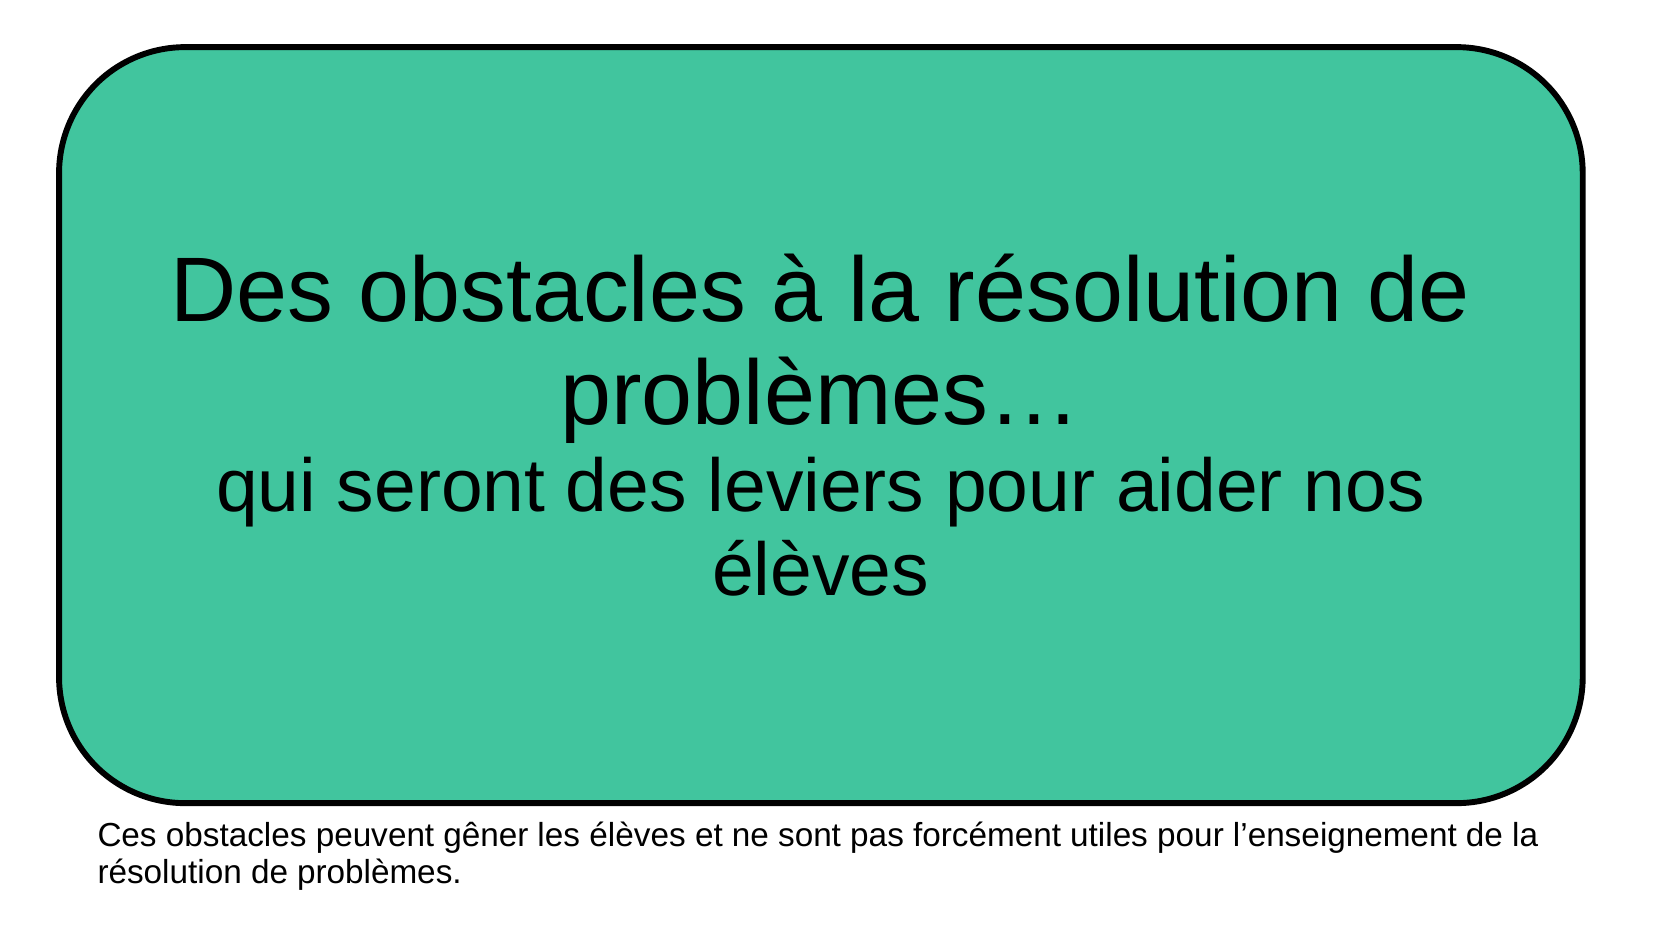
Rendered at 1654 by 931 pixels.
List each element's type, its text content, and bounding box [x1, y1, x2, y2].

text_box Des obstacles à la résolution de problèmes… qui seront des leviers pour aider nos élèves [59, 47, 1583, 804]
text_box Ces obstacles peuvent gêner les élèves et ne sont pas forcément utiles pour l’enseignement de la résolution de problèmes. [82, 809, 1560, 898]
